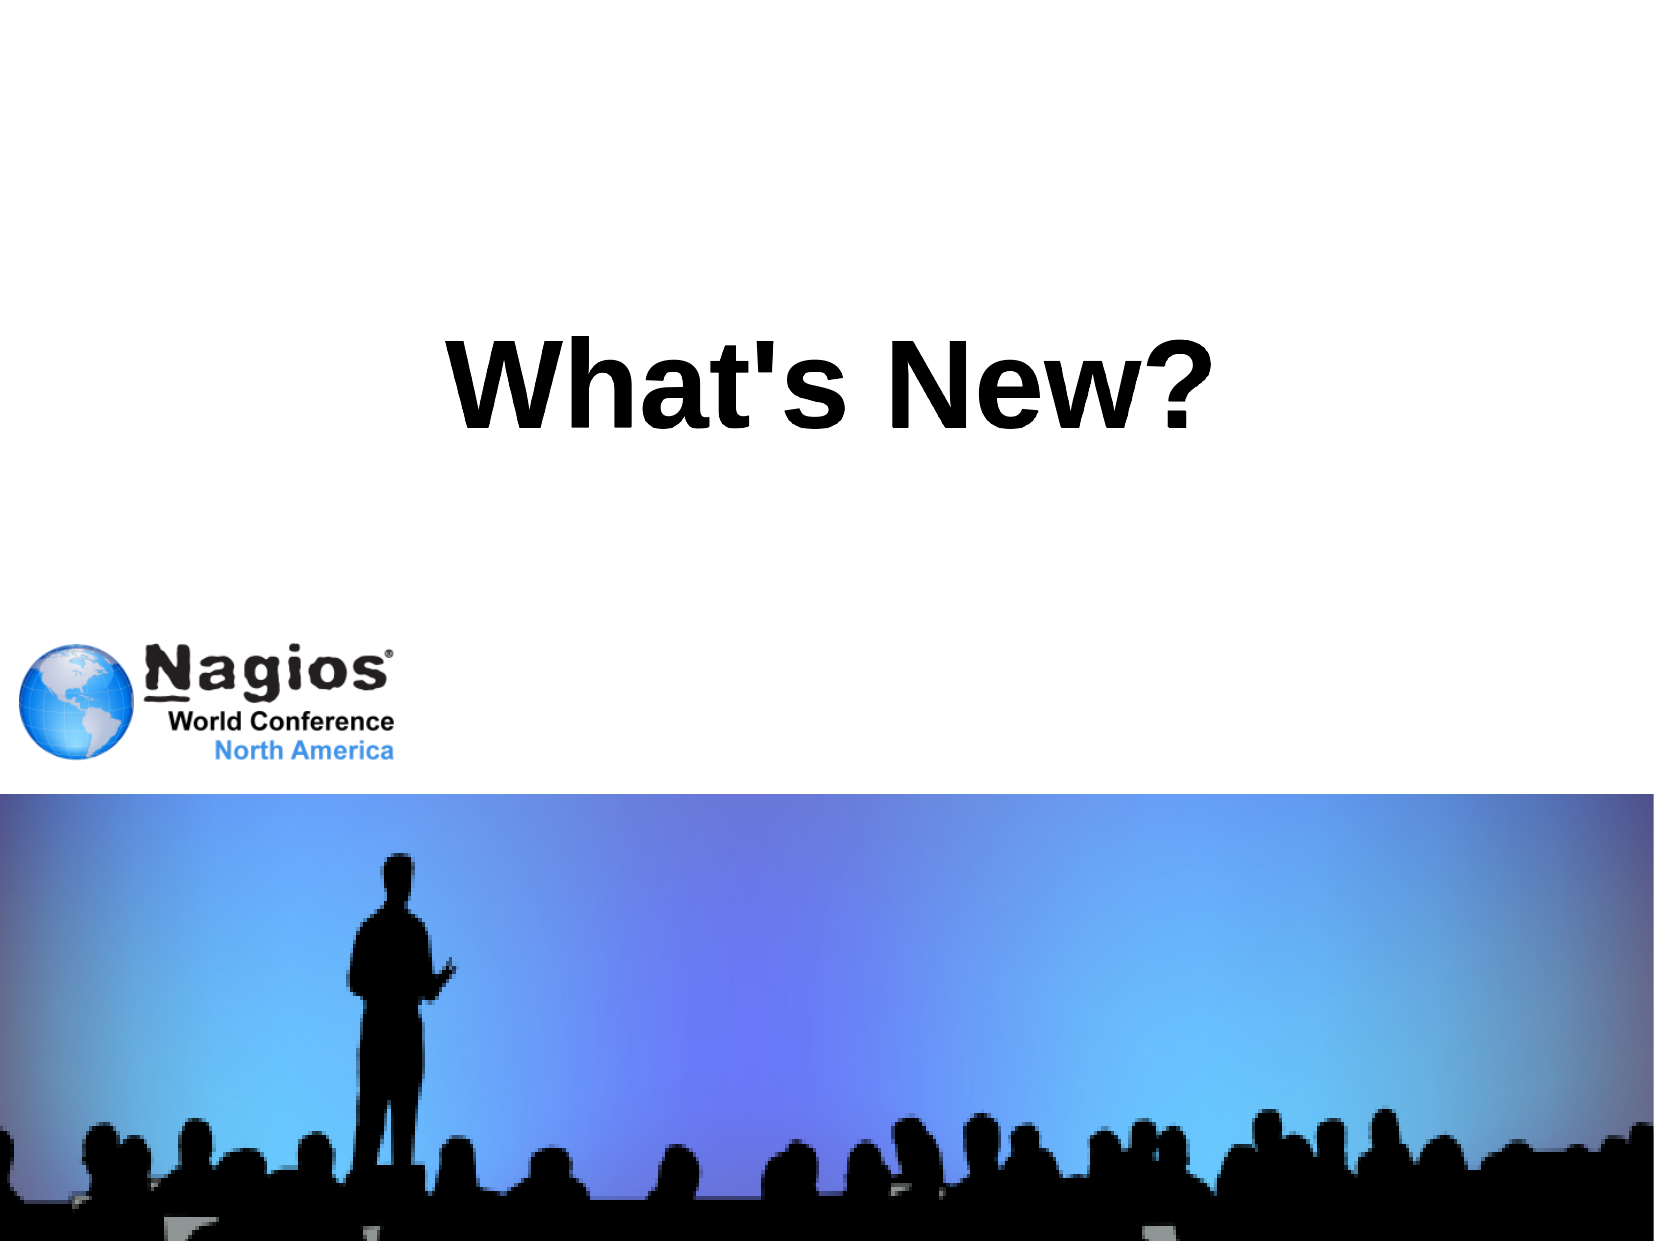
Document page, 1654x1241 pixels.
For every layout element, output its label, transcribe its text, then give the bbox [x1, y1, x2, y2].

picture [0, 794, 1654, 1241]
title What's New? [87, 280, 1576, 488]
picture [19, 643, 395, 785]
